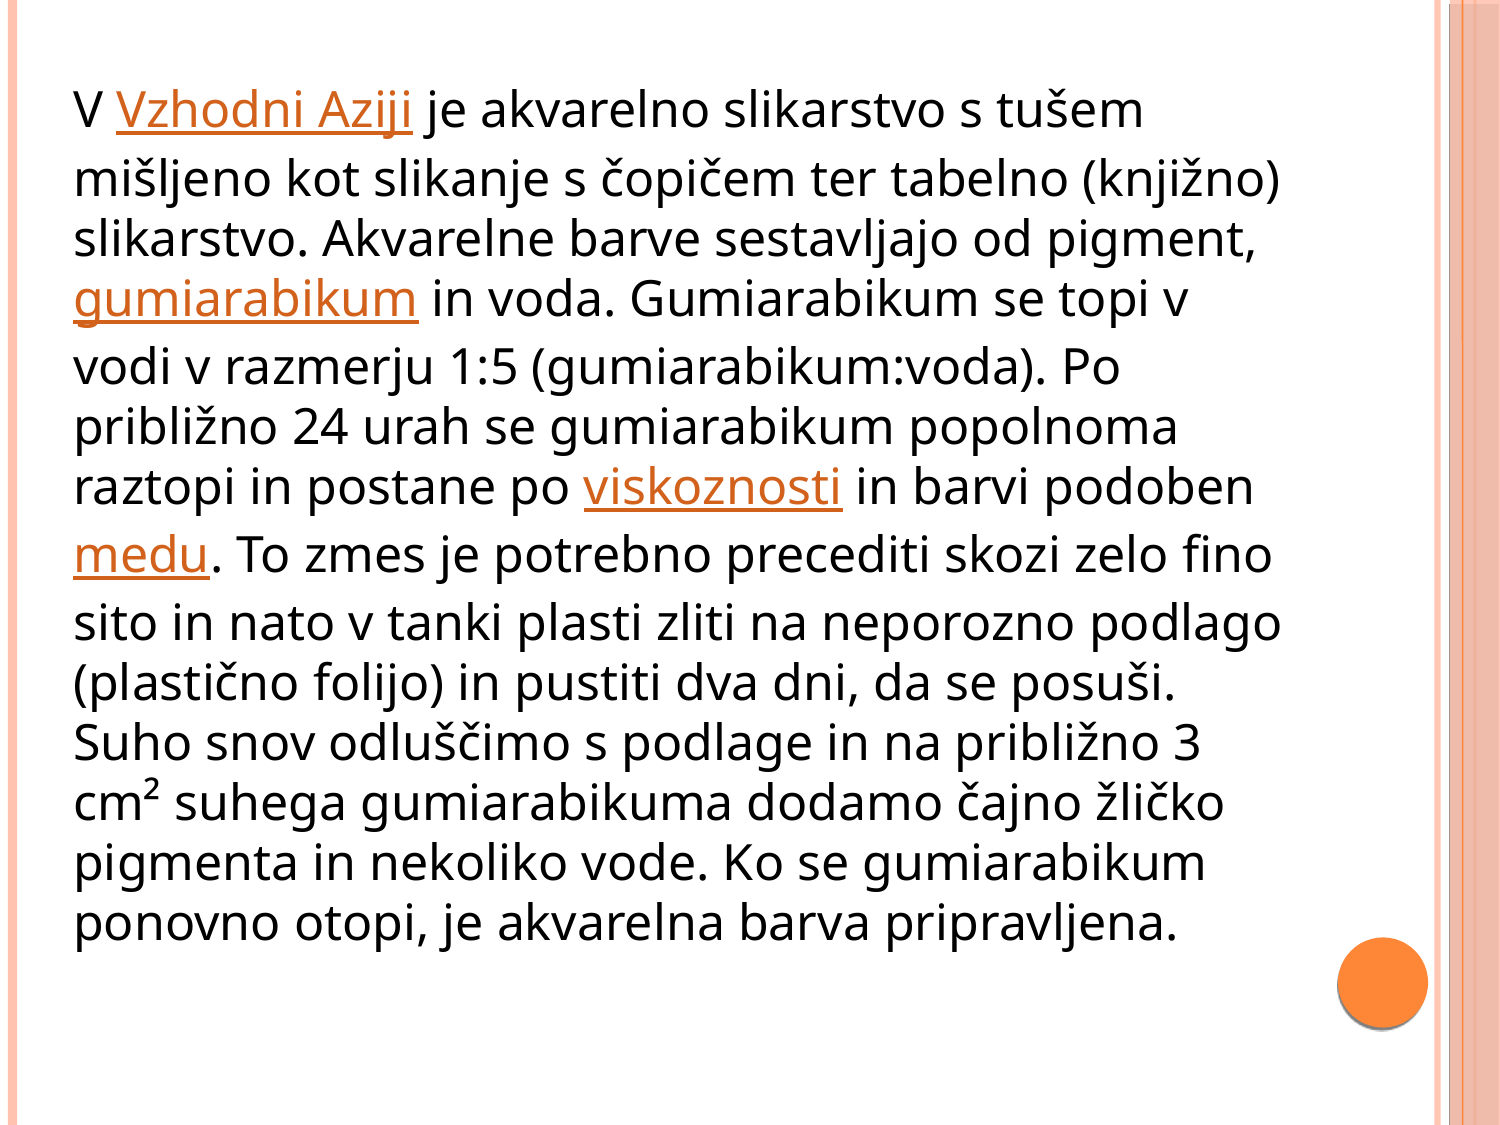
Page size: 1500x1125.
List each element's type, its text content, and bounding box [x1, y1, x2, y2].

text_box V Vzhodni Aziji je akvarelno slikarstvo s tušem mišljeno kot slikanje s čopičem ter tabelno (knjižno) slikarstvo. Akvarelne barve sestavljajo od pigment, gumiarabikum in voda. Gumiarabikum se topi v vodi v razmerju 1:5 (gumiarabikum:voda). Po približno 24 urah se gumiarabikum popolnoma raztopi in postane po viskoznosti in barvi podoben medu. To zmes je potrebno precediti skozi zelo fino sito in nato v tanki plasti zliti na neporozno podlago (plastično folijo) in pustiti dva dni, da se posuši. Suho snov odluščimo s podlage in na približno 3 cm² suhega gumiarabikuma dodamo čajno žličko pigmenta in nekoliko vode. Ko se gumiarabikum ponovno otopi, je akvarelna barva pripravljena. [58, 70, 1313, 959]
